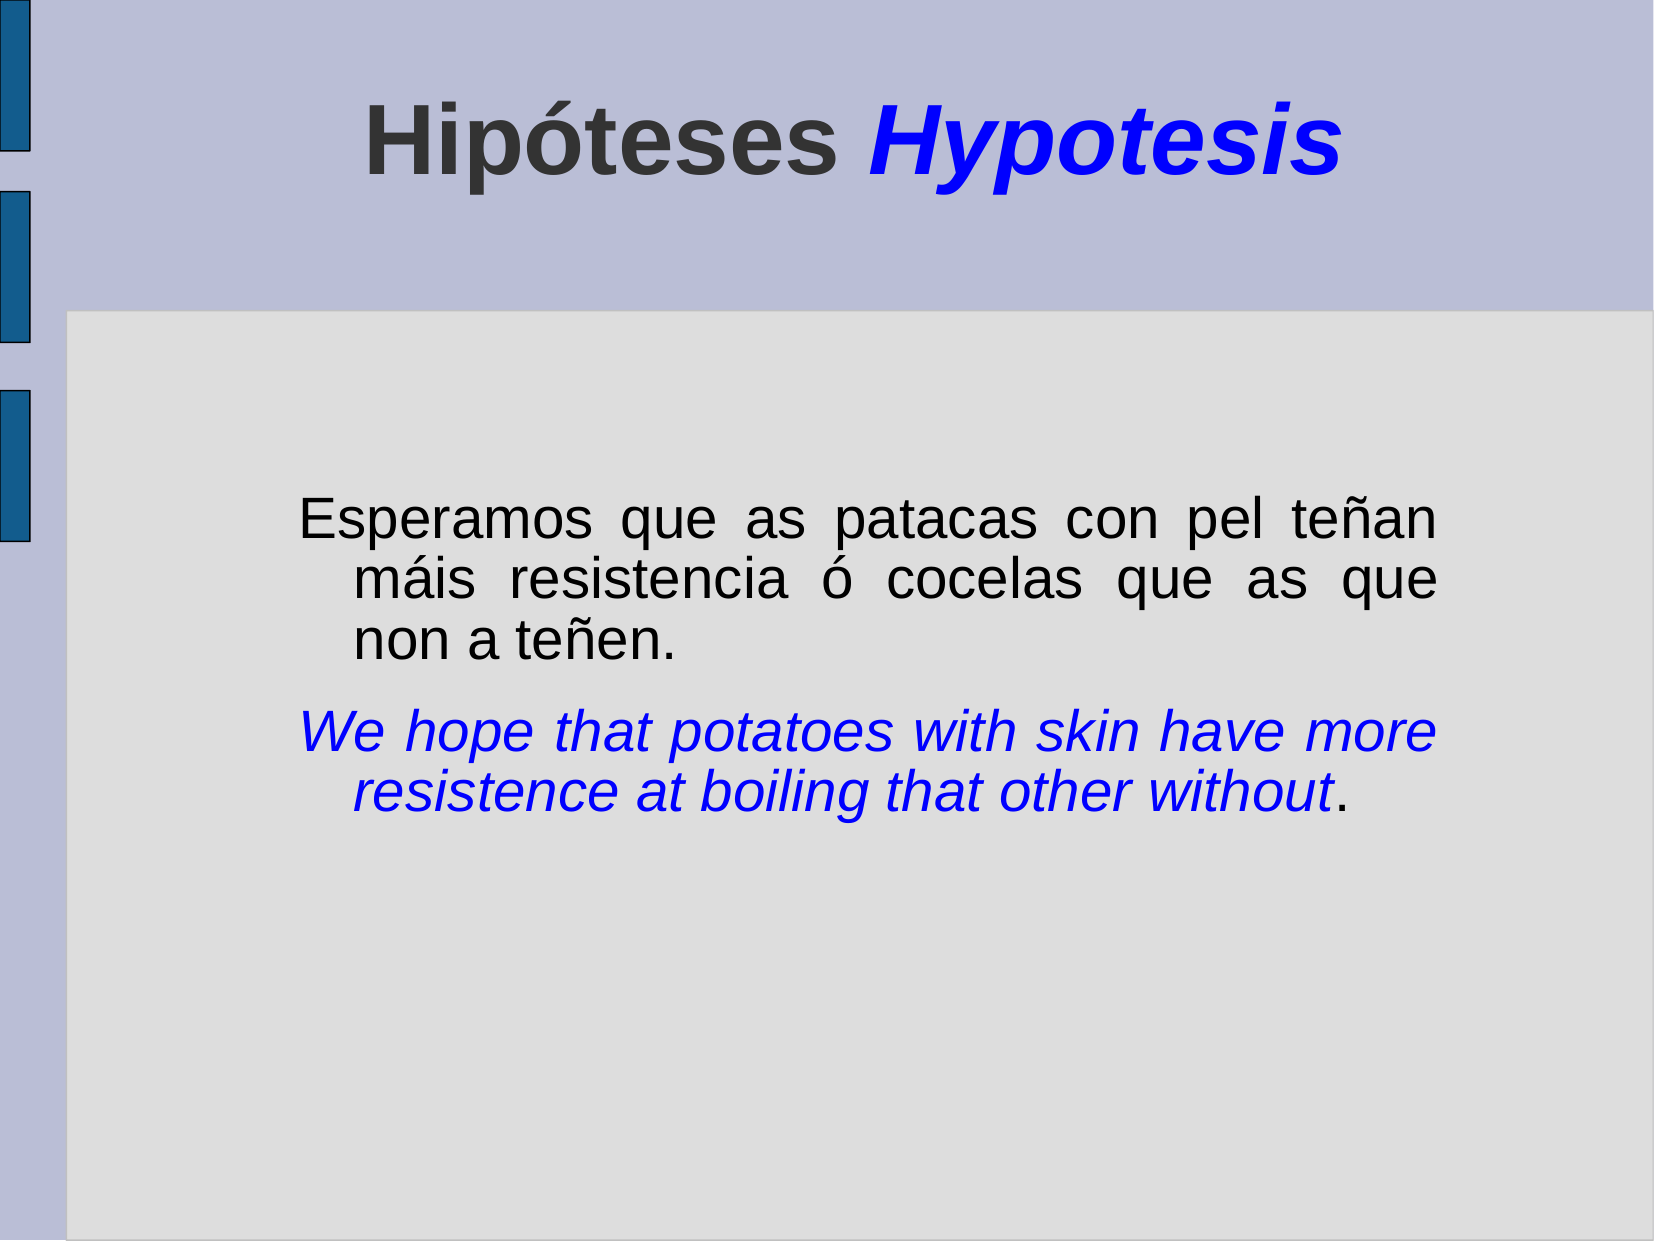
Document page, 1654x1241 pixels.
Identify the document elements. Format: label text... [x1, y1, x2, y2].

text_box Esperamos que as patacas con pel teñan máis resistencia ó cocelas que as que non a teñen. We hope that potatoes with skin have more resistence at boiling that other without. [284, 482, 1455, 832]
text_box Hipóteses Hypotesis [179, 83, 1530, 204]
